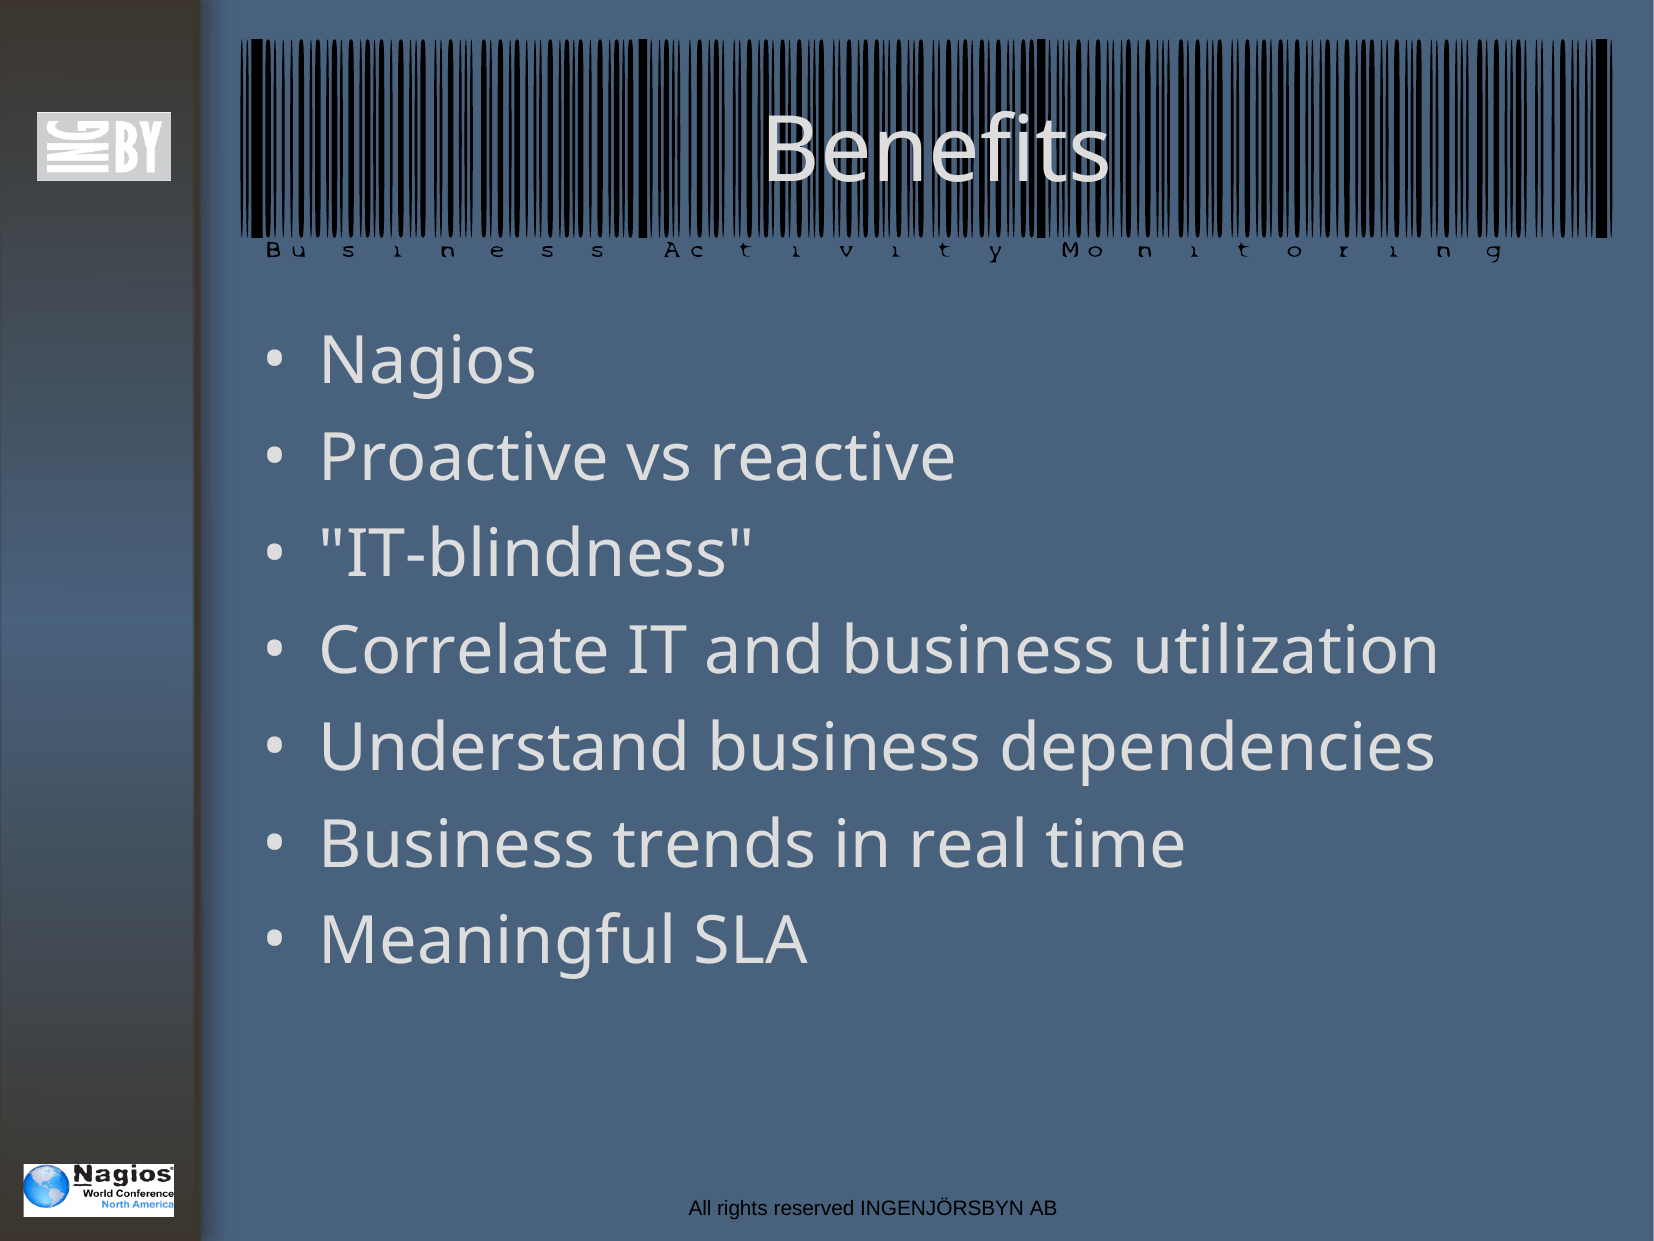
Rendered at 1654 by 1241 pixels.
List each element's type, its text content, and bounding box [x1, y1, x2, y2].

list Nagios Proactive vs reactive "IT-blindness" Correlate IT and business utilization Understand business dependencies Business trends in real time Meaningful SLA [247, 309, 1613, 1201]
title Benefits [261, 7, 1613, 283]
picture [0, 0, 1654, 1241]
